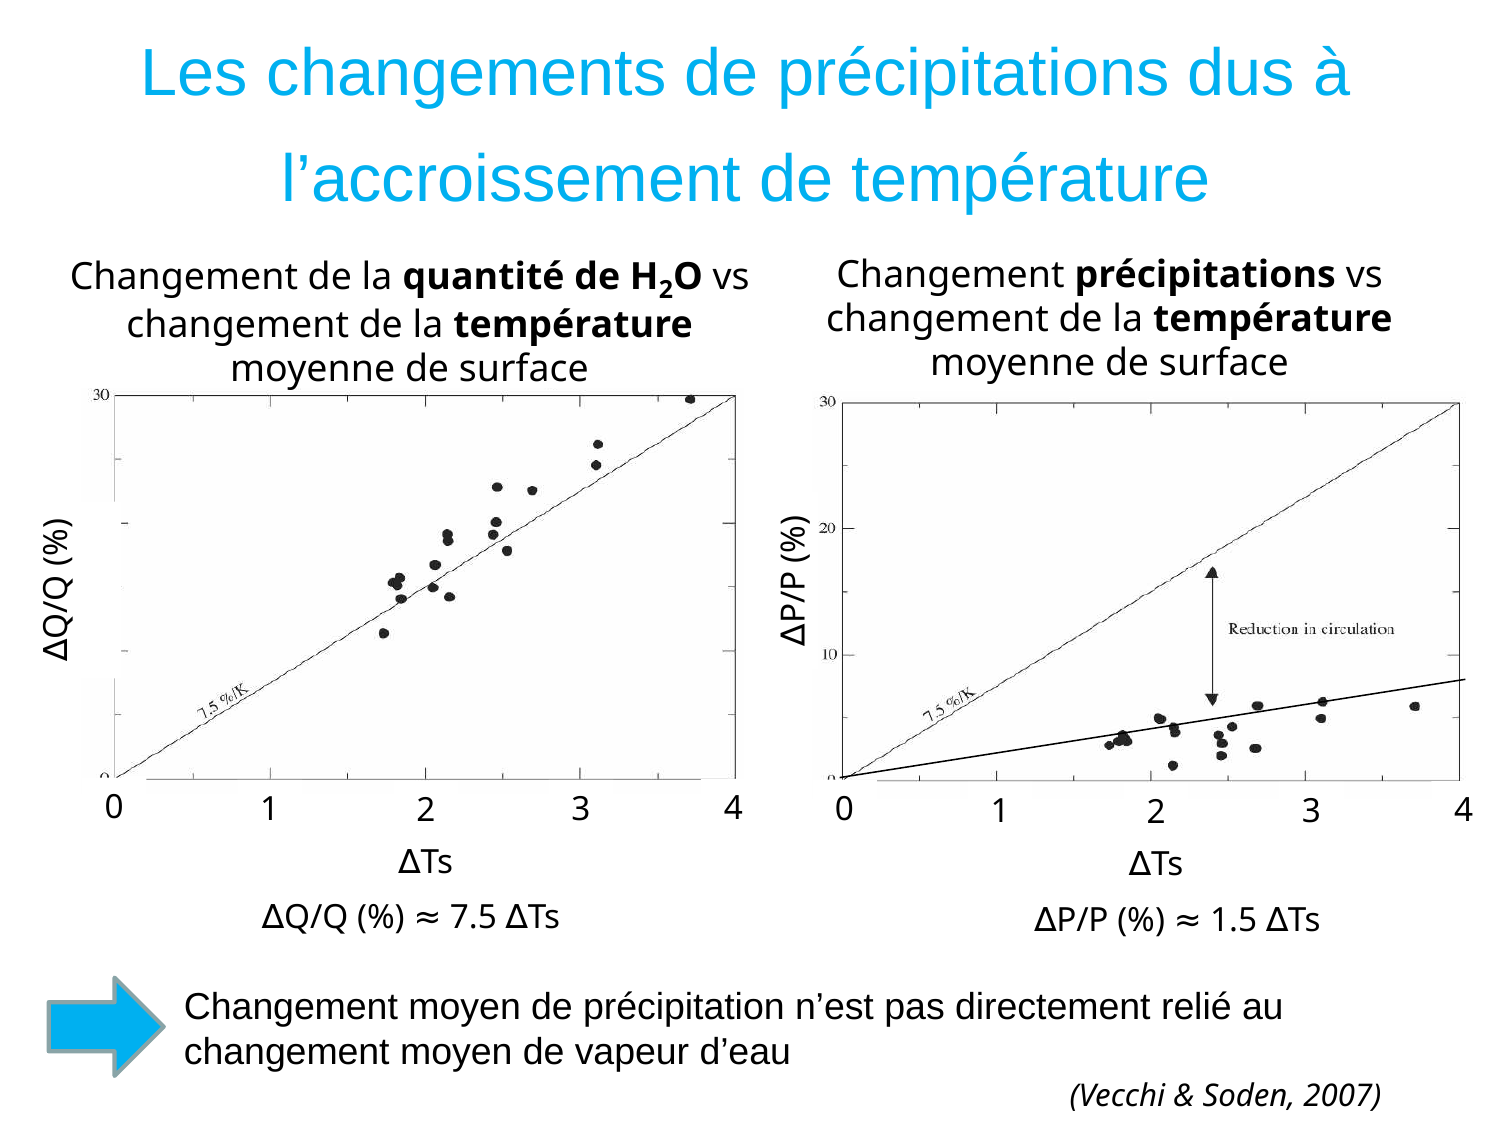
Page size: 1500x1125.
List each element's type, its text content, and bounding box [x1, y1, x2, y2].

text_box 1 [967, 781, 1033, 837]
text_box ∆Ts [378, 833, 473, 887]
text_box Changement de la quantité de H2O vs changement de la température moyenne de surface [53, 244, 753, 402]
text_box 3 [548, 779, 614, 835]
text_box Changement précipitations vs changement de la température moyenne de surface [753, 244, 1466, 402]
text_box 2 [1123, 782, 1189, 835]
text_box Les changements de précipitations dus à l’accroissement de température [85, 21, 1407, 197]
text_box 2 [393, 780, 459, 833]
text_box 4 [700, 779, 766, 835]
text_box ∆Q/Q (%) ≈ 7.5 ∆Ts [181, 887, 642, 943]
text_box 0 [81, 777, 147, 833]
text_box [48, 977, 164, 1076]
text_box Changement moyen de précipitation n’est pas directement relié au changement moyen de vapeur d’eau [168, 974, 1474, 1080]
text_box 0 [812, 779, 877, 835]
picture [812, 402, 1466, 779]
text_box ∆Q/Q (%) [26, 501, 122, 679]
text_box (Vecchi & Soden, 2007) [1069, 1057, 1474, 1113]
text_box ∆P/P (%) ≈ 1.5 ∆Ts [947, 891, 1408, 947]
text_box 4 [1431, 781, 1497, 837]
text_box 3 [1279, 781, 1344, 837]
picture [842, 681, 1466, 799]
text_box ∆P/P (%) [763, 492, 819, 669]
text_box ∆Ts [1109, 835, 1204, 891]
text_box 1 [237, 779, 303, 835]
picture [81, 402, 744, 794]
